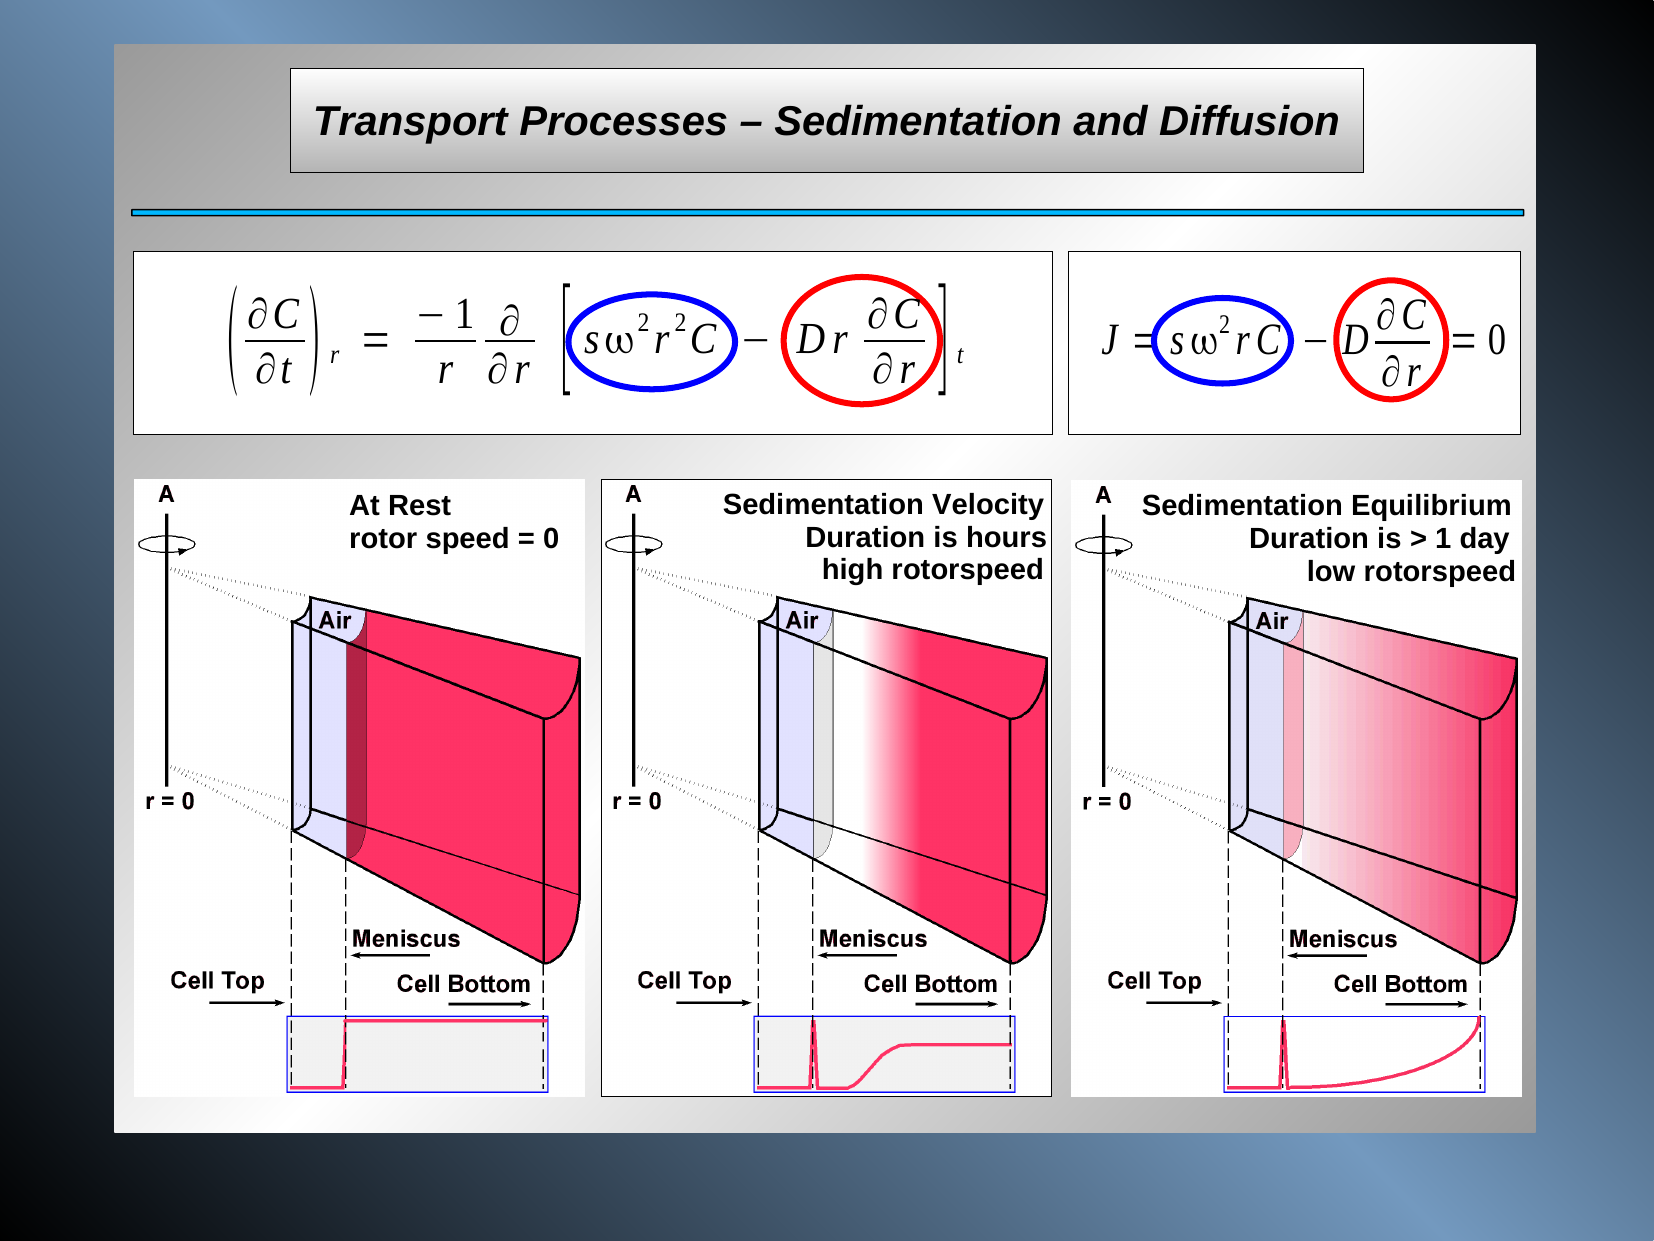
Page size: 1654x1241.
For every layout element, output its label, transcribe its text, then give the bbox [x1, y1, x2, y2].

text_box [131, 209, 1524, 216]
text_box Transport Processes – Sedimentation and Diffusion [290, 68, 1364, 173]
picture [1071, 480, 1522, 1097]
picture [134, 479, 585, 1097]
text_box Sedimentation Equilibrium Duration is > 1 day low rotorspeed [1141, 489, 1518, 597]
text_box Sedimentation Velocity Duration is hours high rotorspeed [722, 487, 1048, 596]
text_box [1068, 251, 1521, 435]
chart [1340, 289, 1443, 396]
text_box At Rest rotor speed = 0 [349, 489, 568, 597]
picture [601, 479, 1052, 1097]
chart [220, 282, 970, 399]
text_box [133, 251, 1053, 435]
chart [1092, 289, 1364, 396]
chart [1419, 289, 1512, 396]
